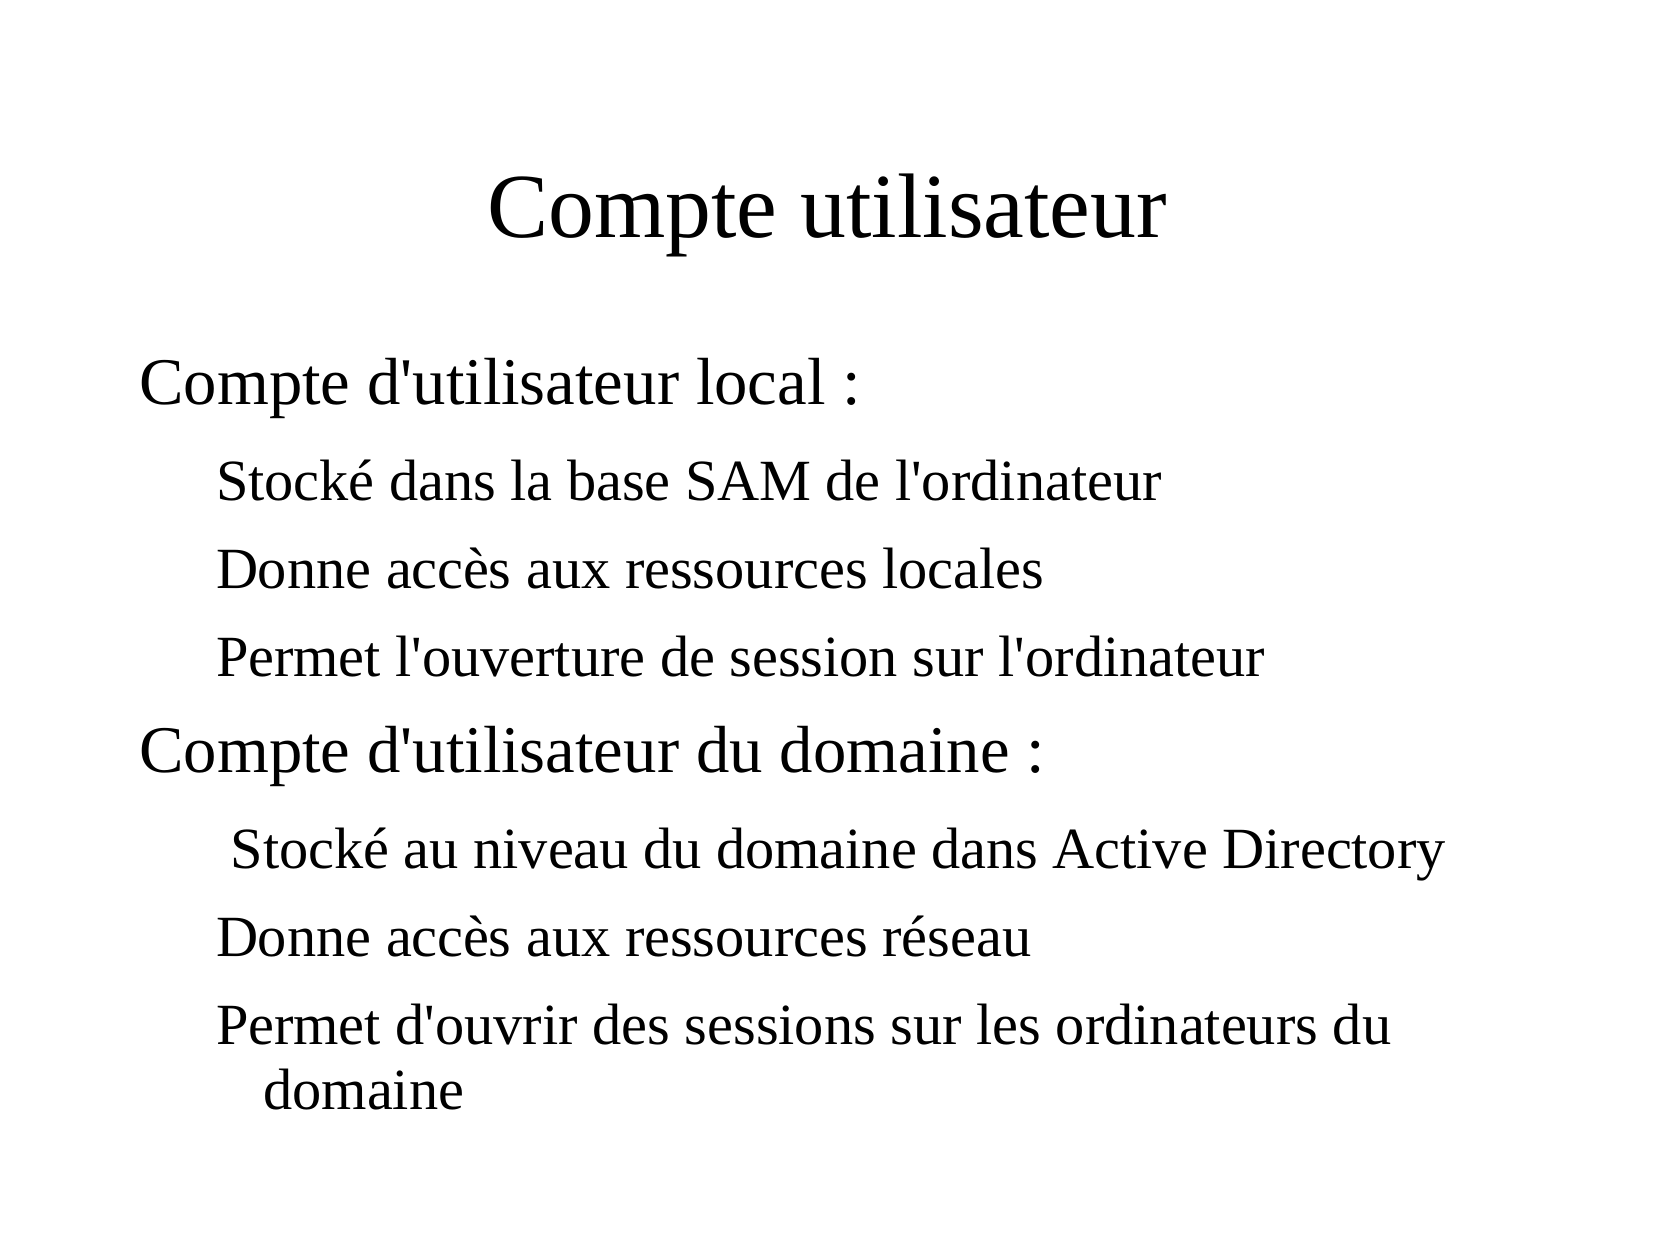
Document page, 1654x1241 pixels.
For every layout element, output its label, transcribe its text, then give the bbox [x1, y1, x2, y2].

title Compte utilisateur [121, 102, 1534, 311]
list Compte d'utilisateur local : Stocké dans la base SAM de l'ordinateur Donne accès aux ressources locales Permet l'ouverture de session sur l'ordinateur Compte d'utilisateur du domaine : Stocké au niveau du domaine dans Active Directory Donne accès aux ressources réseau Permet d'ouvrir des sessions sur les ordinateurs du domaine [121, 344, 1534, 1135]
